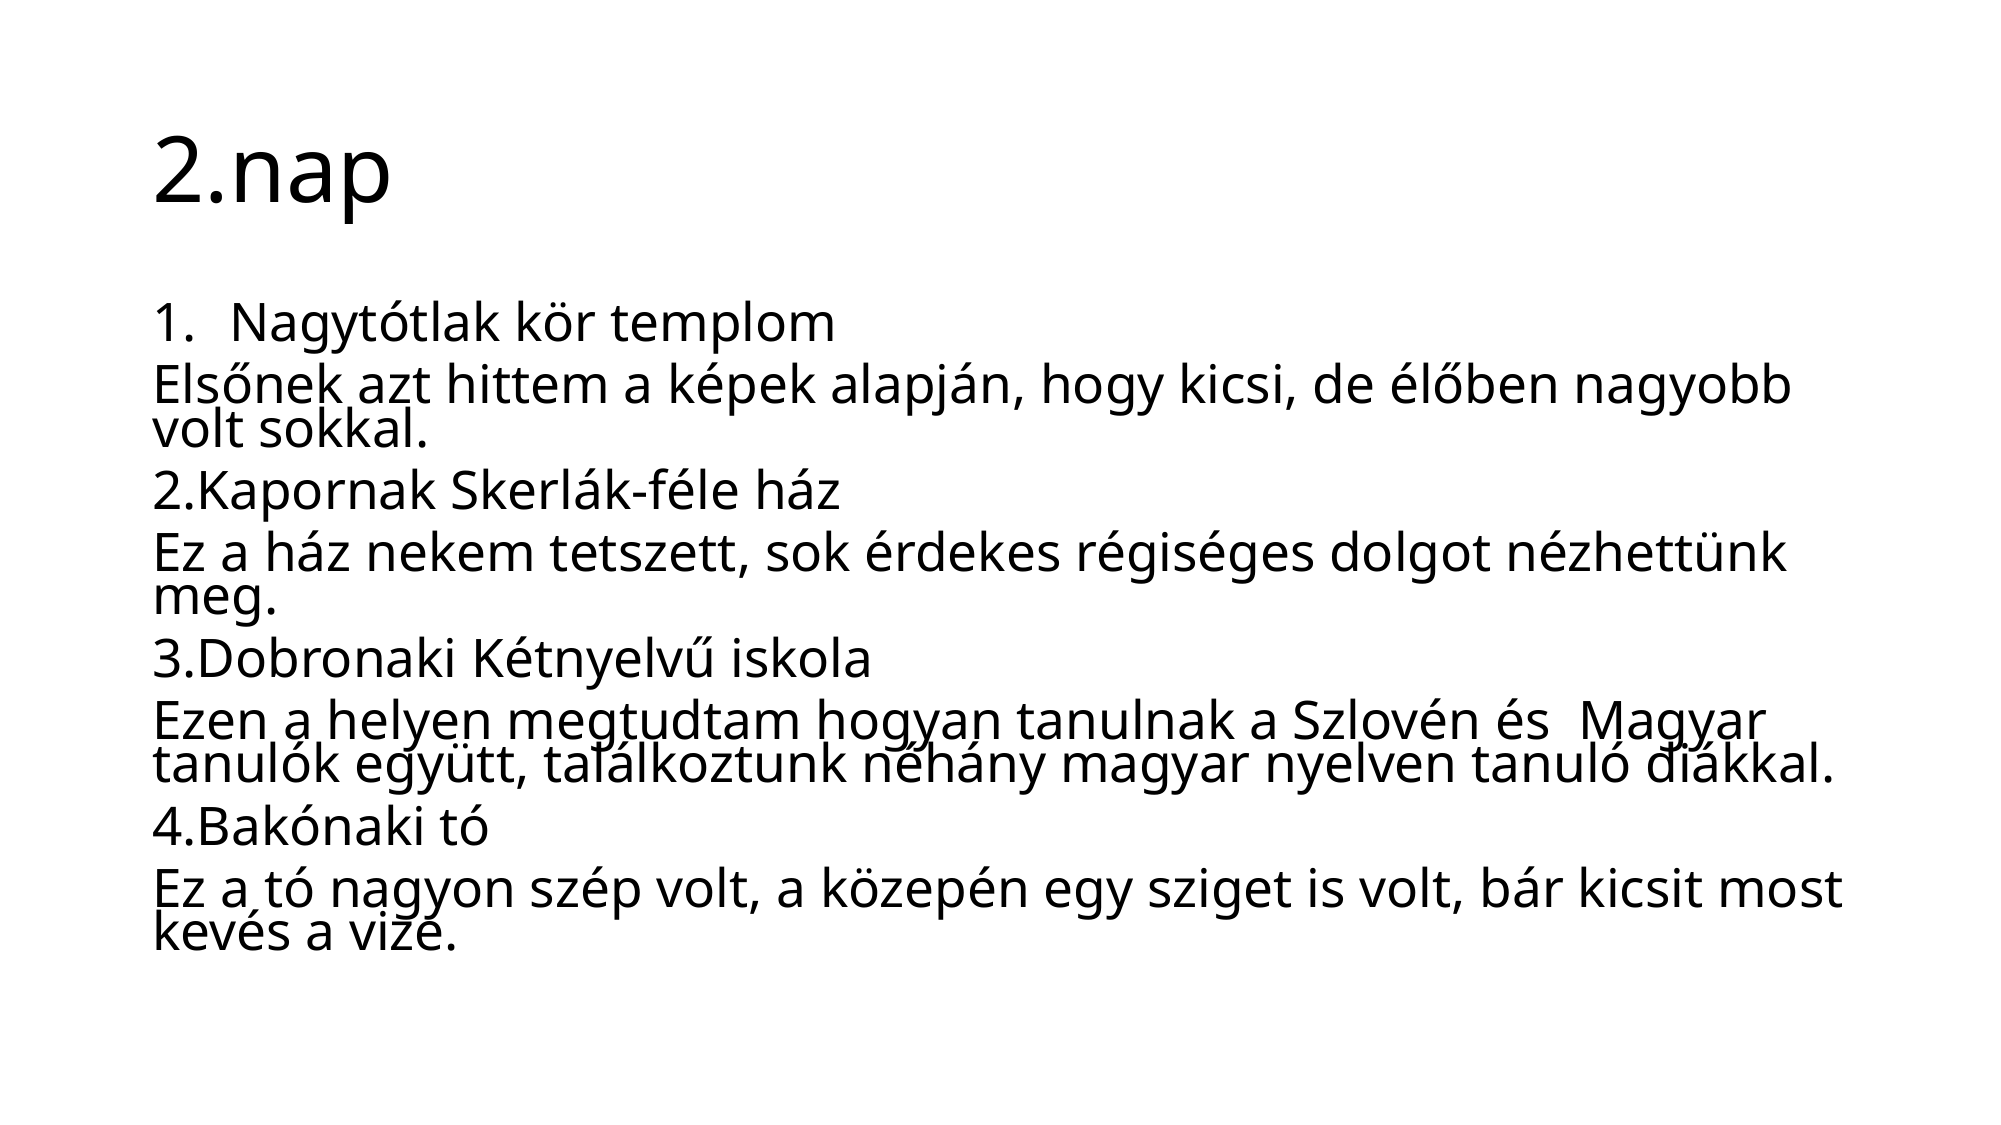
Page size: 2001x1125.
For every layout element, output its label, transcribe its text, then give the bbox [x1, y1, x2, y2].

title 2.nap [137, 59, 1863, 278]
list Nagytótlak kör templom Elsőnek azt hittem a képek alapján, hogy kicsi, de élőben nagyobb volt sokkal. 2.Kapornak Skerlák-féle ház Ez a ház nekem tetszett, sok érdekes régiséges dolgot nézhettünk meg. 3.Dobronaki Kétnyelvű iskola Ezen a helyen megtudtam hogyan tanulnak a Szlovén és Magyar tanulók együtt, találkoztunk néhány magyar nyelven tanuló diákkal. 4.Bakónaki tó Ez a tó nagyon szép volt, a közepén egy sziget is volt, bár kicsit most kevés a vize. [137, 299, 1863, 1014]
